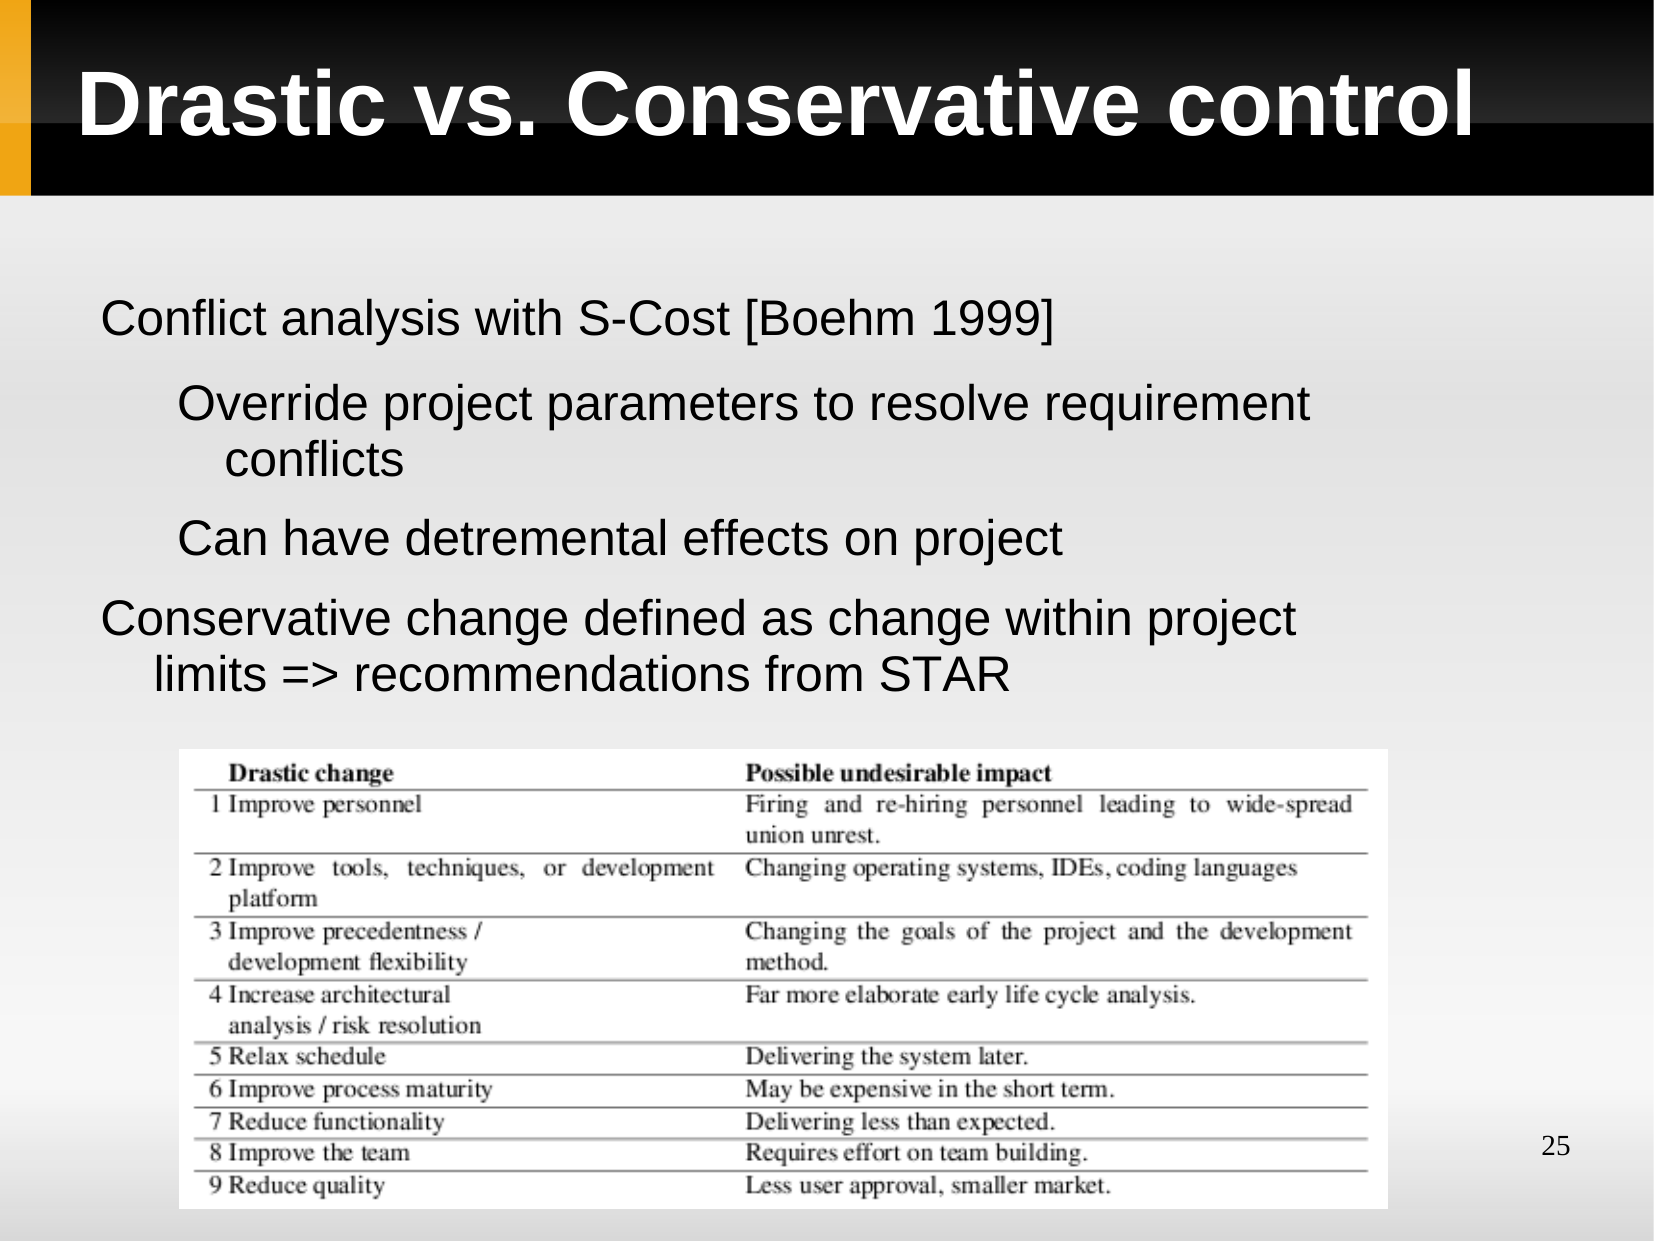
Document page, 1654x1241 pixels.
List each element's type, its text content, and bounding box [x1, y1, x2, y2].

picture [0, 0, 1654, 1241]
list Conflict analysis with S-Cost [Boehm 1999] Override project parameters to resolve requirement conflicts Can have detremental effects on project Conservative change defined as change within project limits => recommendations from STAR [82, 290, 1426, 1094]
title Drastic vs. Conservative control [76, 7, 1565, 200]
